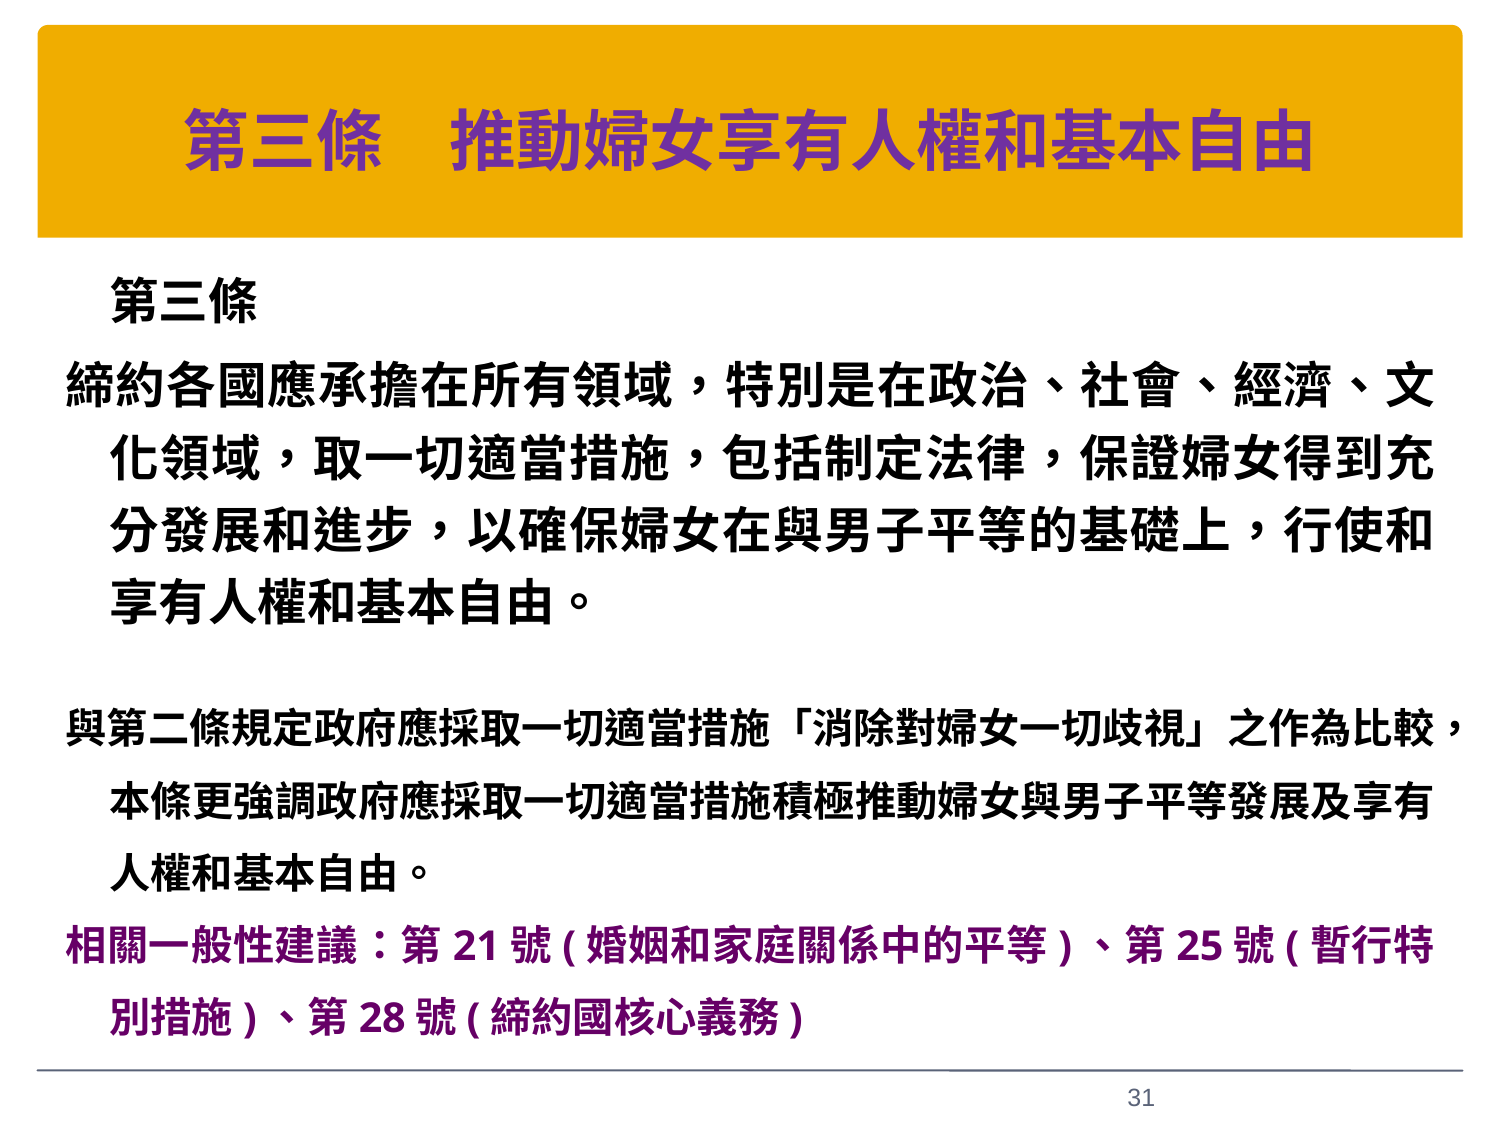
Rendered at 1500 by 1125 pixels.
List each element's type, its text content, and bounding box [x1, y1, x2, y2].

text_box 31 [1112, 1069, 1463, 1123]
title 第三條 推動婦女享有人權和基本自由 [50, 45, 1451, 233]
list 第三條 締約各國應承擔在所有領域，特別是在政治、社會、經濟、文化領域，取一切適當措施，包括制定法律，保證婦女得到充分發展和進步，以確保婦女在與男子平等的基礎上，行使和享有人權和基本自由。 與第二條規定政府應採取一切適當措施「消除對婦女一切歧視」之作為比較，本條更強調政府應採取一切適當措施積極推動婦女與男子平等發展及享有人權和基本自由。 相關一般性建議：第21號(婚姻和家庭關係中的平等)、第25號(暫行特別措施)、第28號(締約國核心義務) [50, 262, 1451, 1051]
